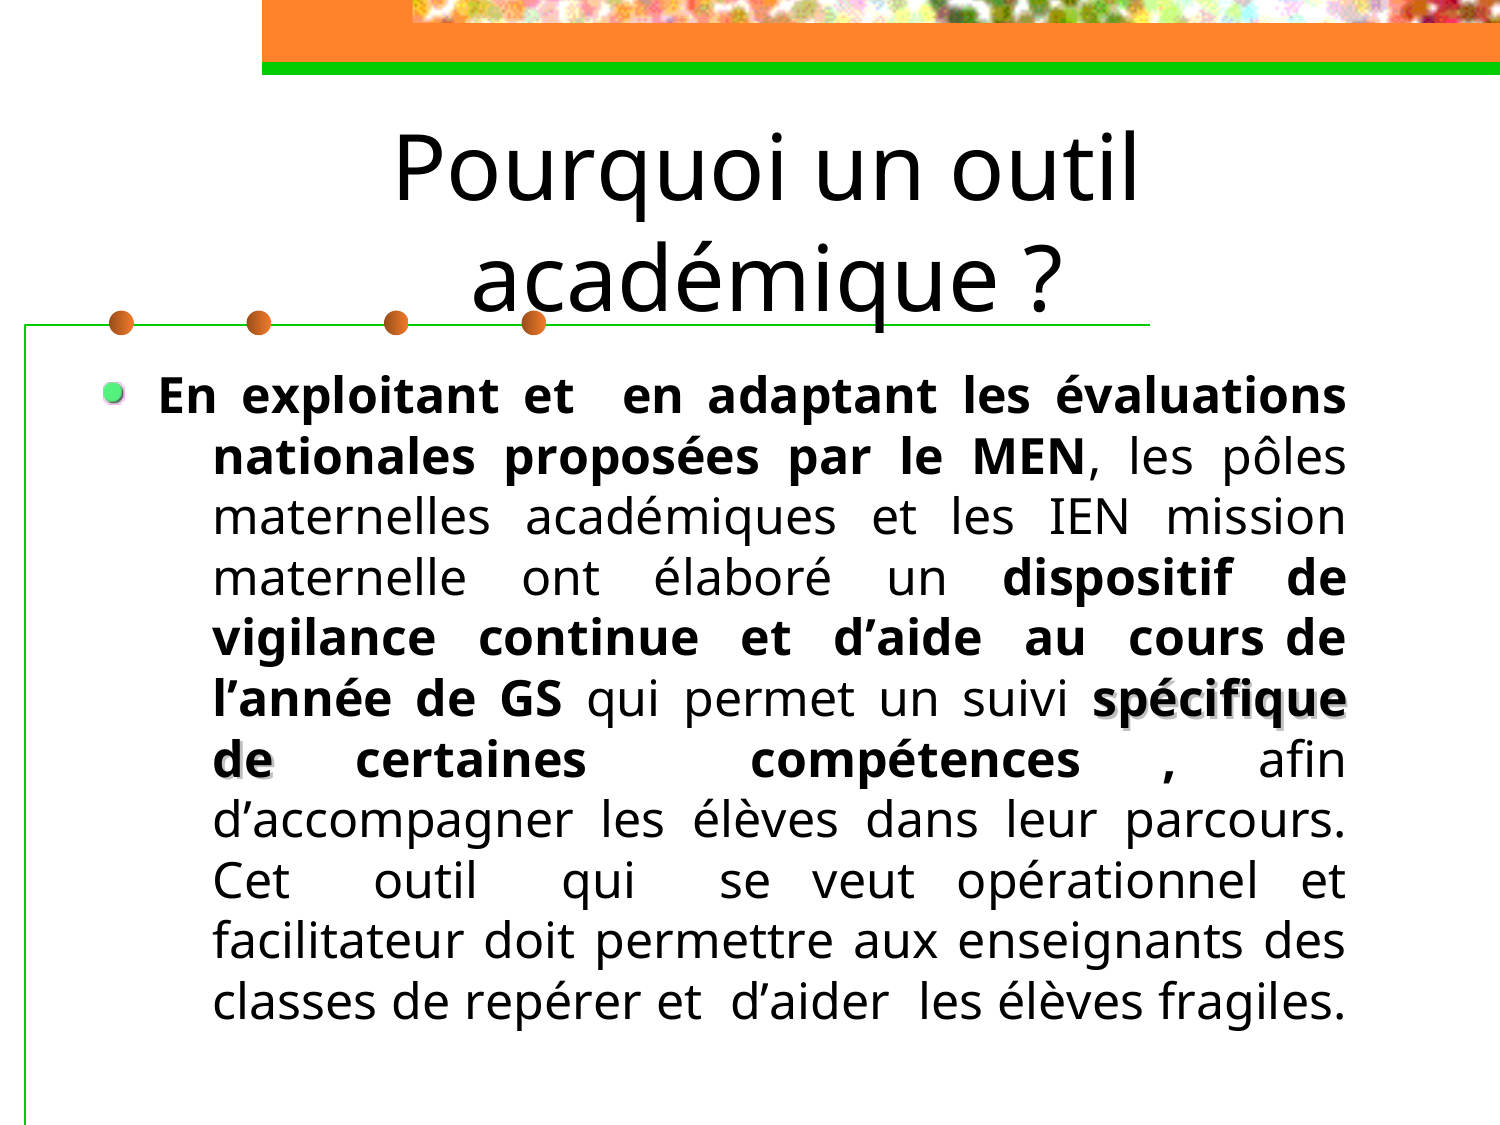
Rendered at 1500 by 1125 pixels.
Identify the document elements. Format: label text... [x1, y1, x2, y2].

title Pourquoi un outil académique ? [87, 99, 1447, 288]
picture [412, 0, 1500, 23]
list En exploitant et en adaptant les évaluations nationales proposées par le MEN, les pôles maternelles académiques et les IEN mission maternelle ont élaboré un dispositif de vigilance continue et d’aide au cours de l’année de GS qui permet un suivi spécifique de certaines compétences , afin d’accompagner les élèves dans leur parcours. Cet outil qui se veut opérationnel et facilitateur doit permettre aux enseignants des classes de repérer et d’aider les élèves fragiles. [87, 350, 1363, 1026]
